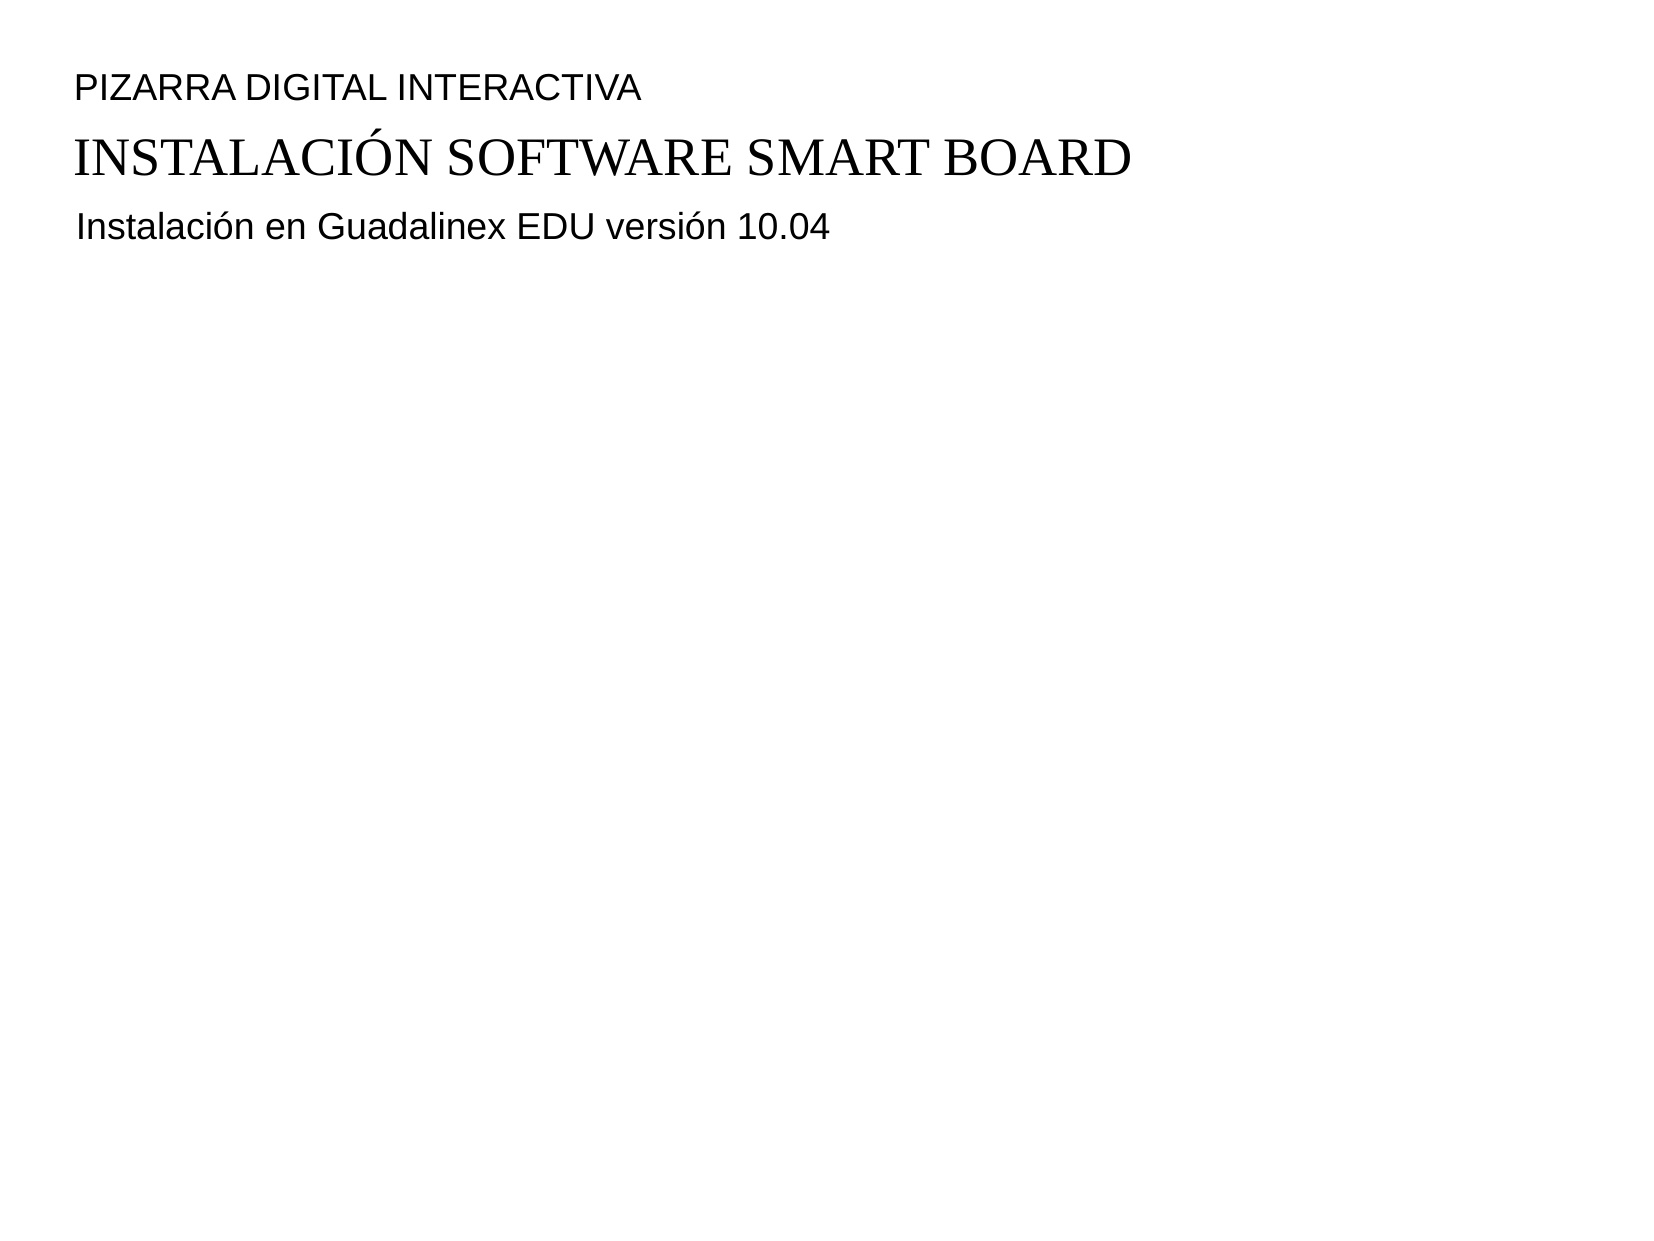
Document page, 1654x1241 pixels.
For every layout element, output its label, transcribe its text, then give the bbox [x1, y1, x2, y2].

text_box INSTALACIÓN SOFTWARE SMART BOARD [58, 119, 1576, 195]
text_box Instalación en Guadalinex EDU versión 10.04 [61, 197, 1516, 255]
text_box PIZARRA DIGITAL INTERACTIVA [59, 59, 1566, 116]
